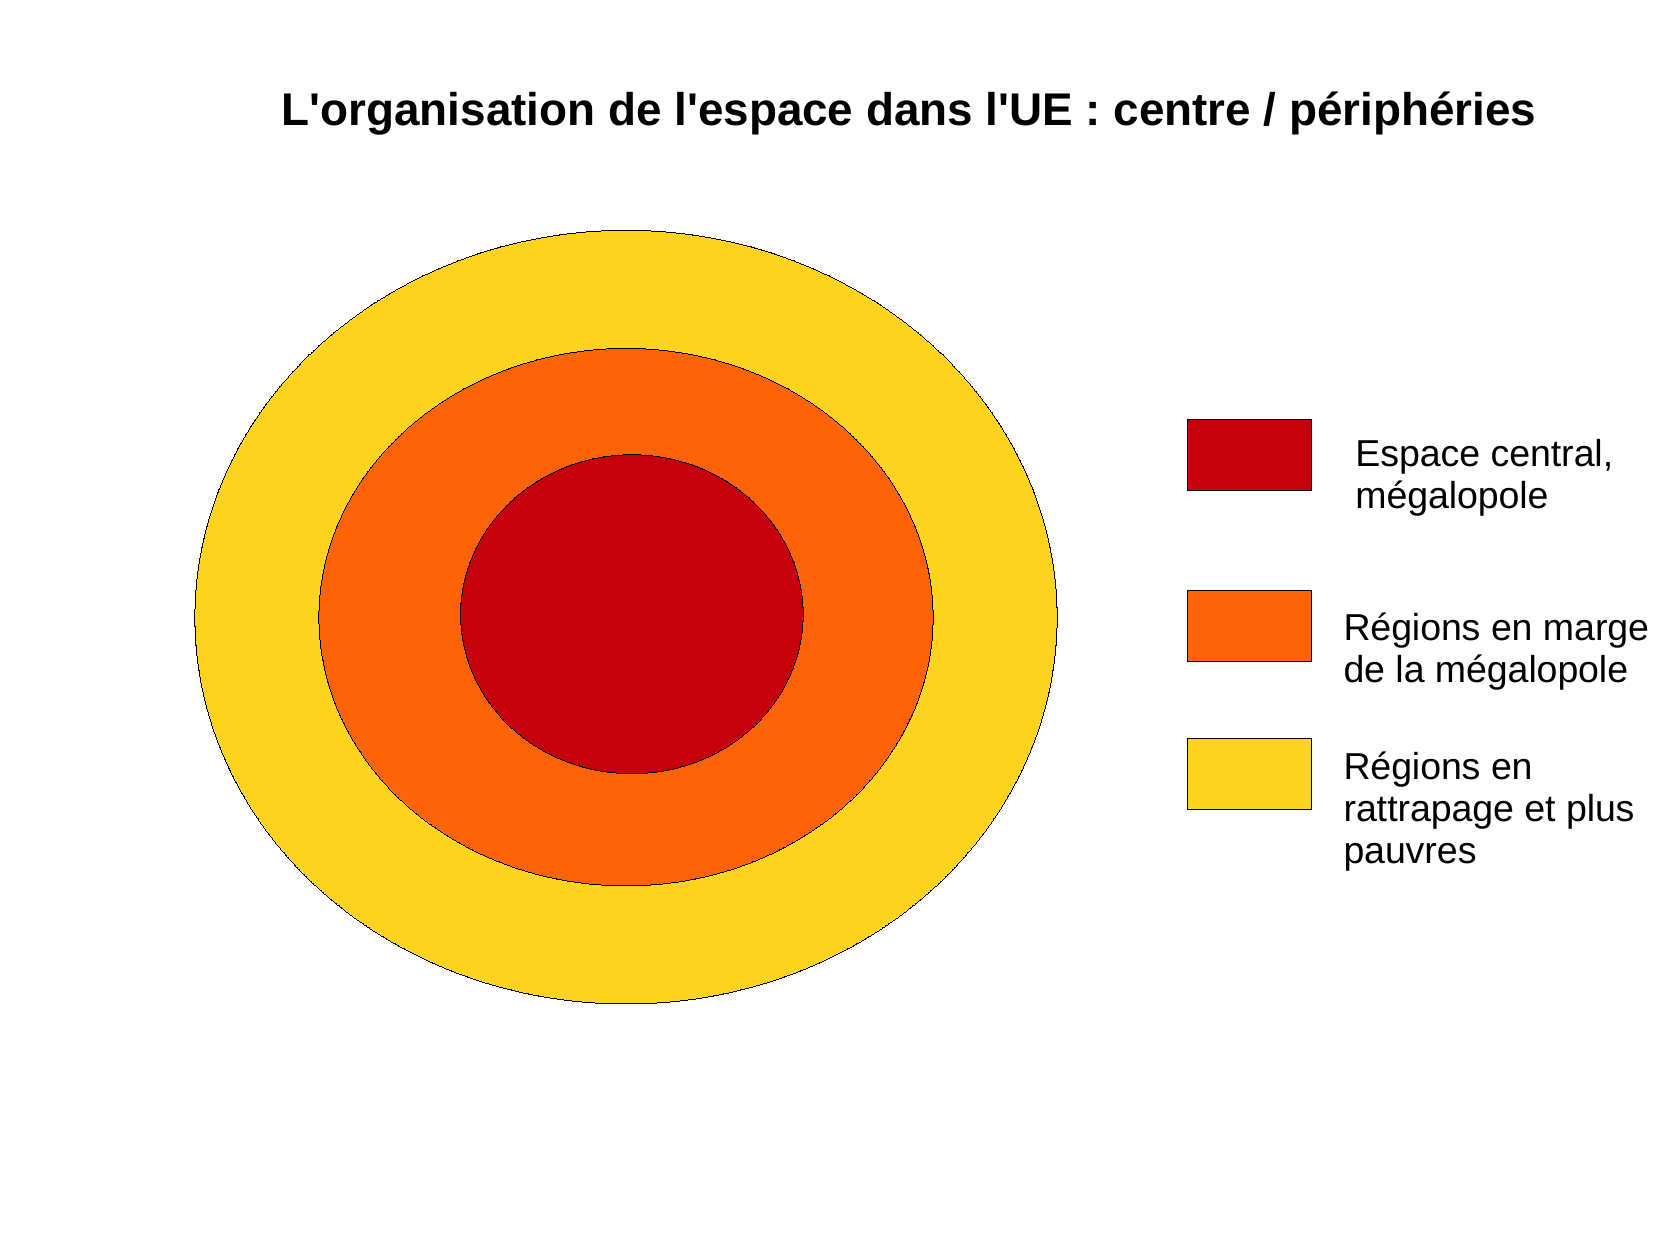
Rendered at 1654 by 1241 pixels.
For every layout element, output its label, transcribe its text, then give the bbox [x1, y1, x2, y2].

text_box Espace central, mégalopole [1340, 425, 1654, 559]
text_box [1187, 590, 1312, 662]
text_box [1187, 419, 1312, 491]
text_box [1187, 738, 1312, 810]
text_box L'organisation de l'espace dans l'UE : centre / périphéries [218, 76, 1601, 181]
text_box [194, 230, 1058, 1004]
text_box Régions en rattrapage et plus pauvres [1328, 738, 1654, 880]
text_box Régions en marge de la mégalopole [1328, 599, 1654, 699]
